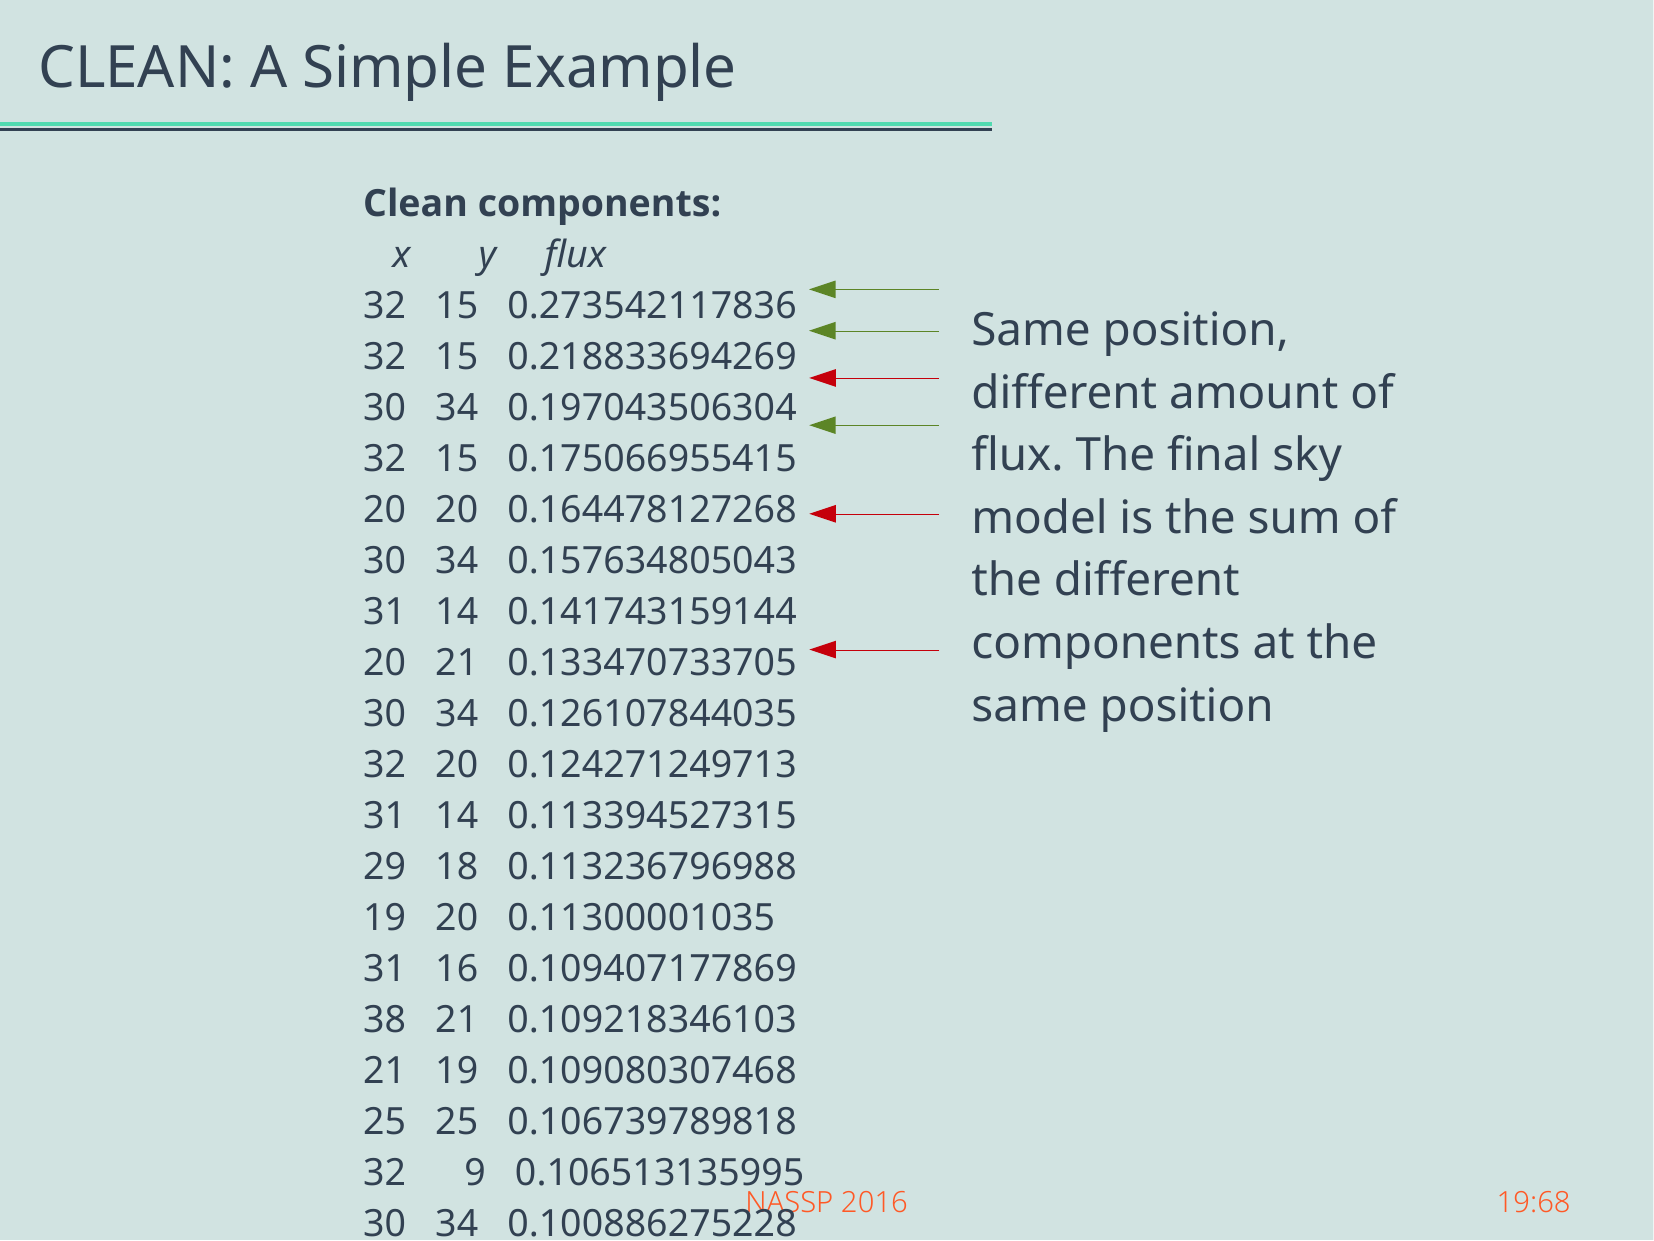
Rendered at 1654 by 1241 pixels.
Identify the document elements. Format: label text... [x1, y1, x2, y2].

text_box CLEAN: A Simple Example [23, 17, 1063, 103]
text_box Same position, different amount of flux. The final sky model is the sum of the different components at the same position [956, 289, 1477, 635]
text_box Clean components: x y flux 32 15 0.273542117836 32 15 0.218833694269 30 34 0.197043506304 32 15 0.175066955415 20 20 0.164478127268 30 34 0.157634805043 31 14 0.141743159144 20 21 0.133470733705 30 34 0.126107844035 32 20 0.124271249713 31 14 0.113394527315 29 18 0.113236796988 19 20 0.11300001035 31 16 0.109407177869 38 21 0.109218346103 21 19 0.109080307468 25 25 0.106739789818 32 9 0.106513135995 30 34 0.100886275228 [348, 169, 1388, 1134]
